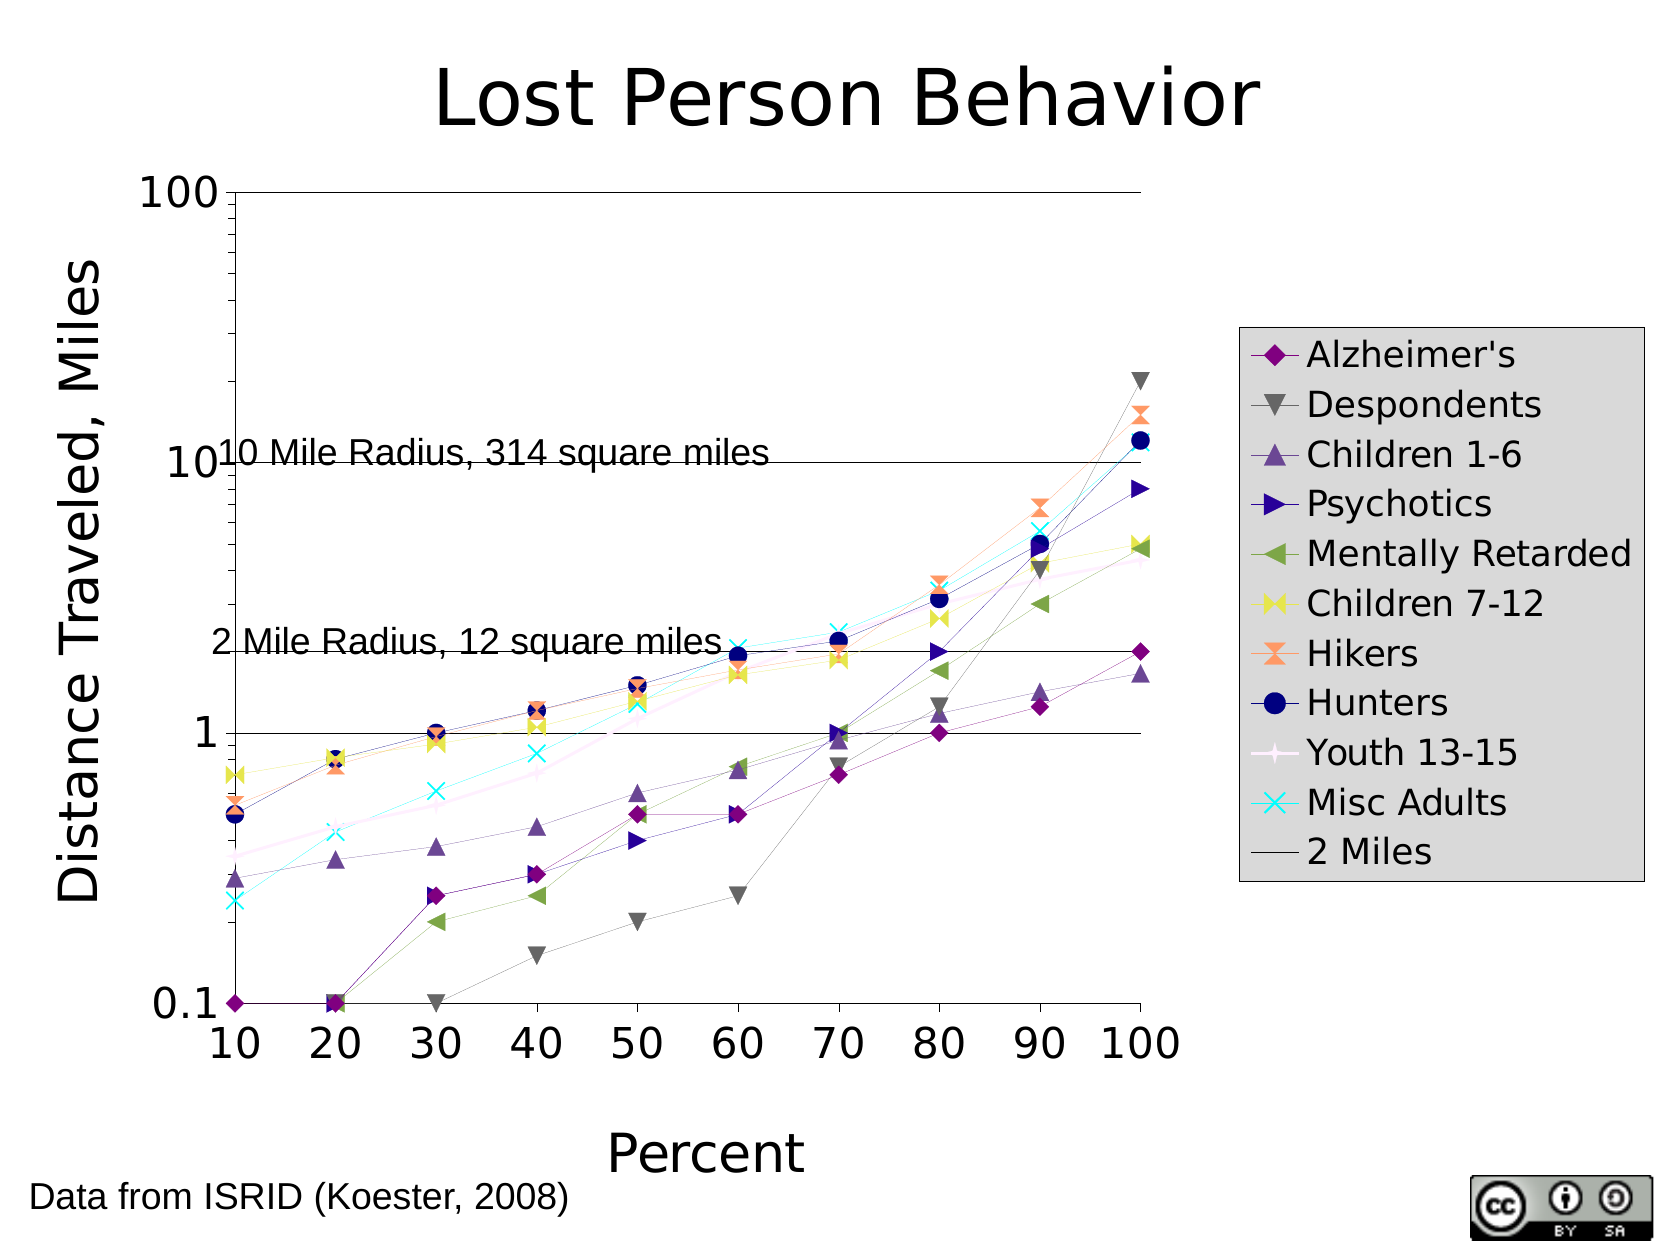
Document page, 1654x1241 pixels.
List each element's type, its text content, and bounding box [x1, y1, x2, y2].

picture [0, 5, 1654, 1241]
text_box Data from ISRID (Koester, 2008) [13, 1168, 585, 1226]
text_box 10 Mile Radius, 314 square miles [202, 423, 785, 481]
text_box 2 Mile Radius, 12 square miles [196, 612, 738, 670]
